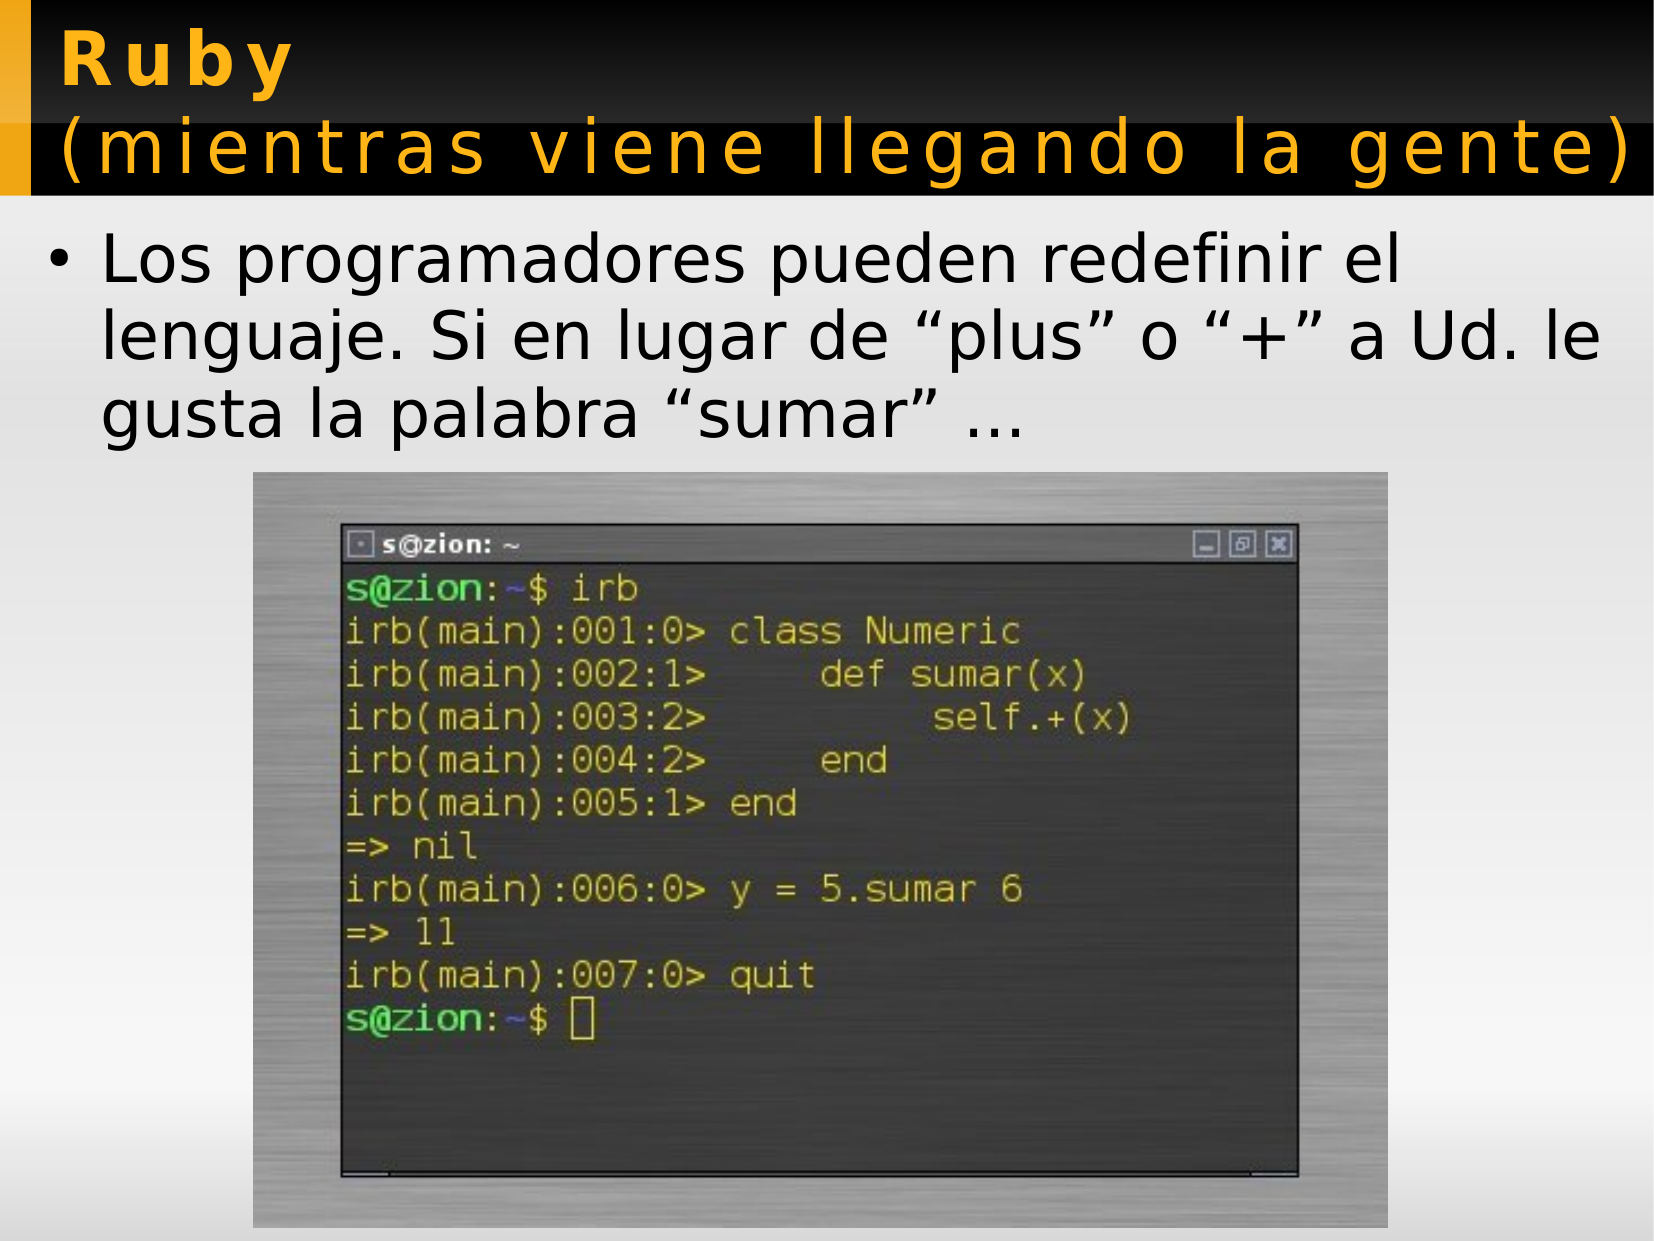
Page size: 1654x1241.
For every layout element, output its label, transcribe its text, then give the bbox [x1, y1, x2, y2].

title Ruby (mientras viene llegando la gente) [58, 16, 1654, 191]
list Los programadores pueden redefinir el lenguaje. Si en lugar de “plus” o “+” a Ud. le gusta la palabra “sumar” ... [29, 220, 1625, 1123]
picture [0, 0, 1654, 1241]
